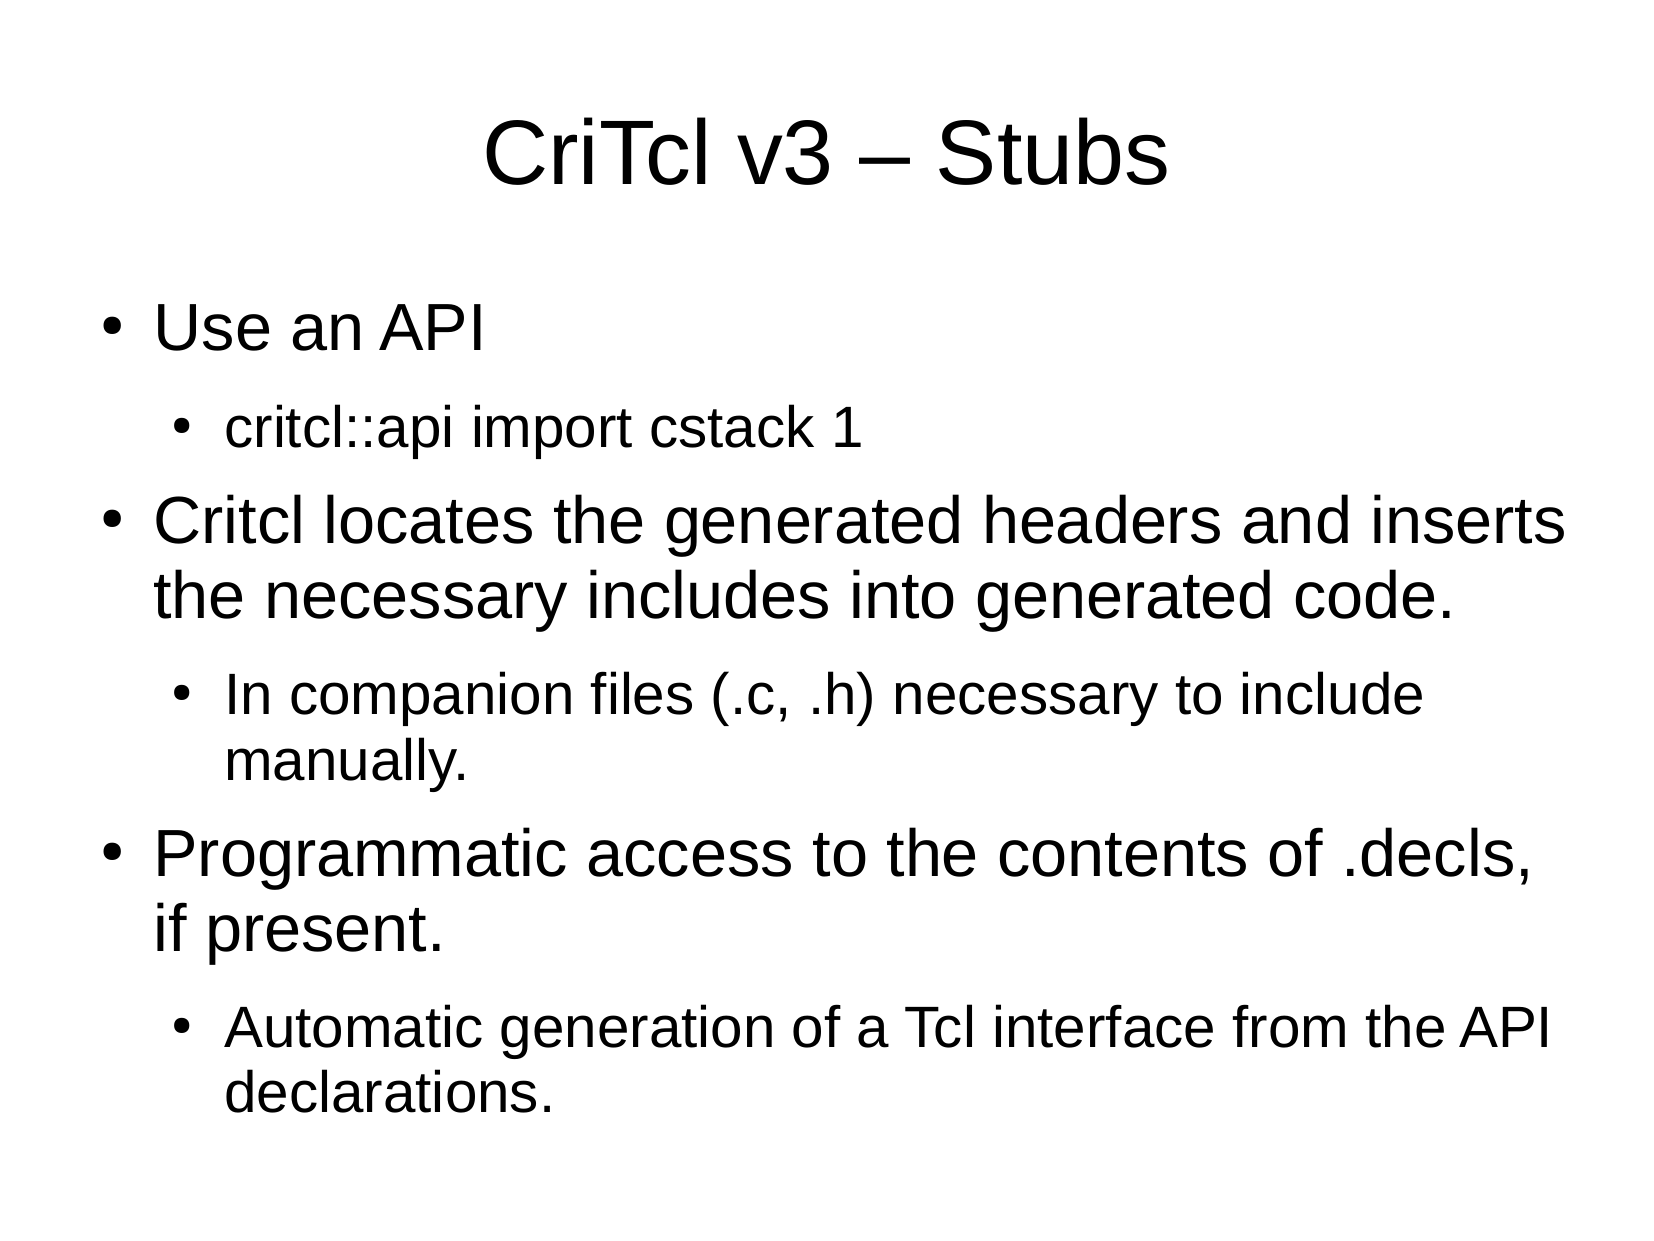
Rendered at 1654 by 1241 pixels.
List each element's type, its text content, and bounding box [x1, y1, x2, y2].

list Use an API critcl::api import cstack 1 Critcl locates the generated headers and inserts the necessary includes into generated code. In companion files (.c, .h) necessary to include manually. Programmatic access to the contents of .decls, if present. Automatic generation of a Tcl interface from the API declarations. [82, 290, 1571, 1150]
title CriTcl v3 – Stubs [82, 56, 1571, 250]
